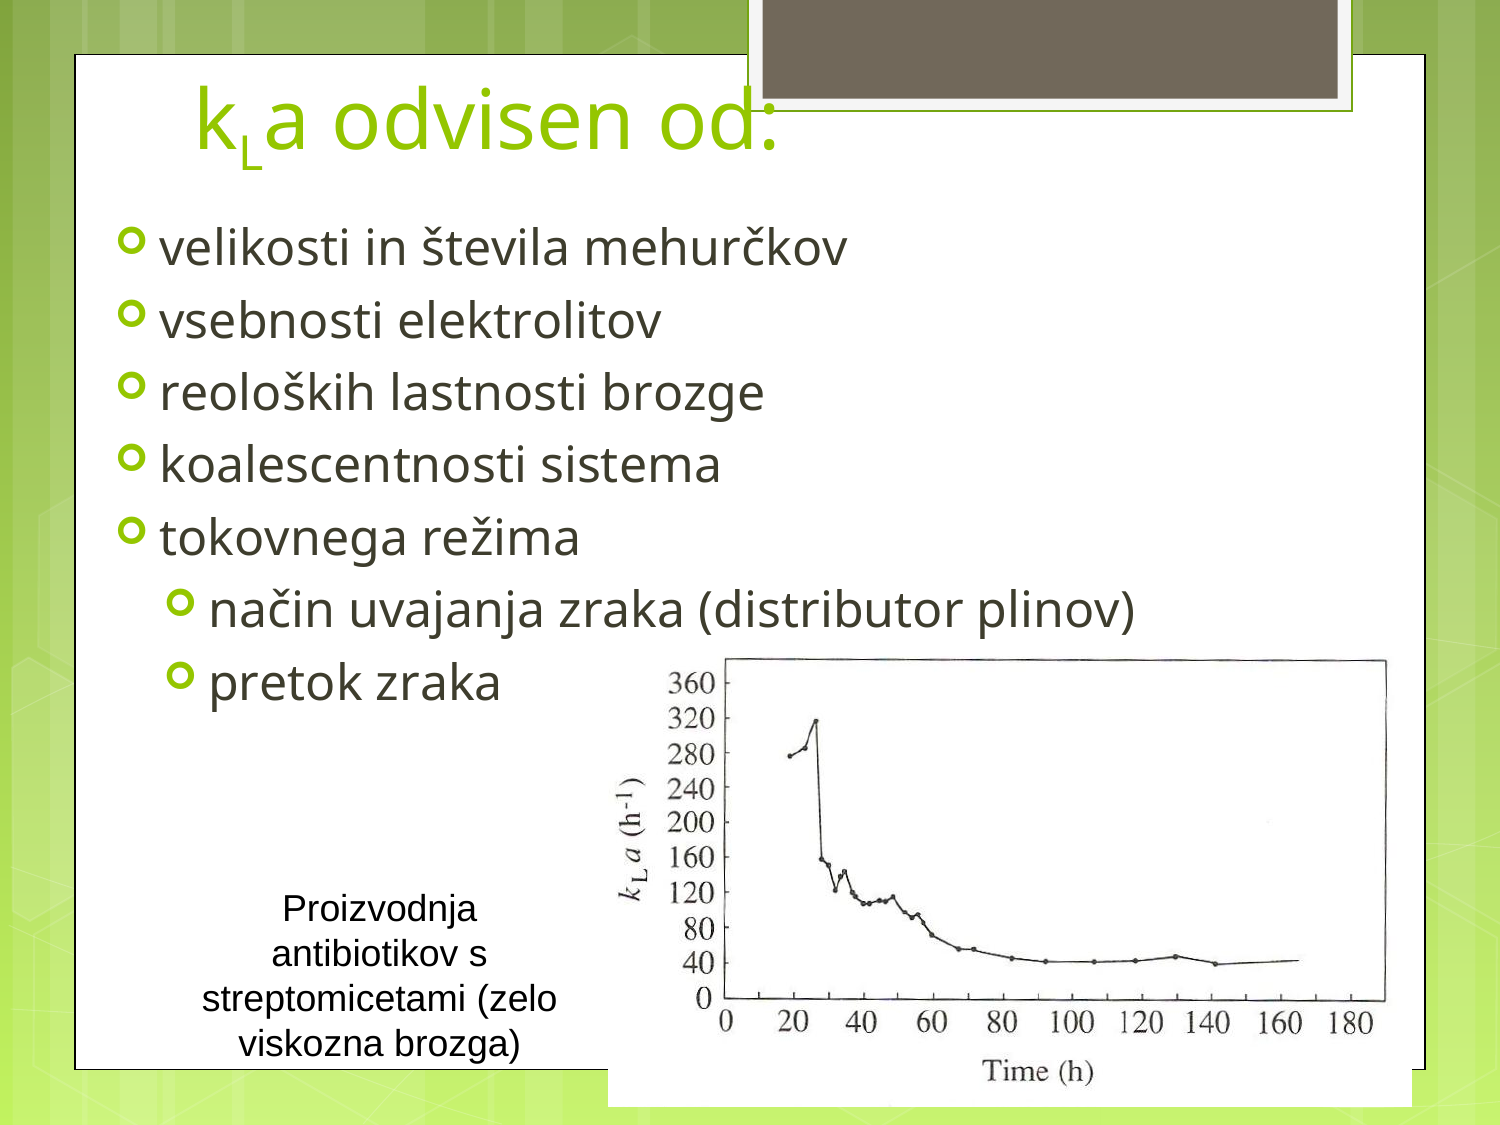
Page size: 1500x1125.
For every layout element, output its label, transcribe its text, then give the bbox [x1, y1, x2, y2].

picture [608, 656, 1412, 1107]
list velikosti in števila mehurčkov vsebnosti elektrolitov reoloških lastnosti brozge koalescentnosti sistema tokovnega režima način uvajanja zraka (distributor plinov) pretok zraka [88, 208, 1331, 952]
title kLa odvisen od: [178, 0, 1331, 188]
text_box Proizvodnja antibiotikov s streptomicetami (zelo viskozna brozga) [183, 876, 577, 1072]
